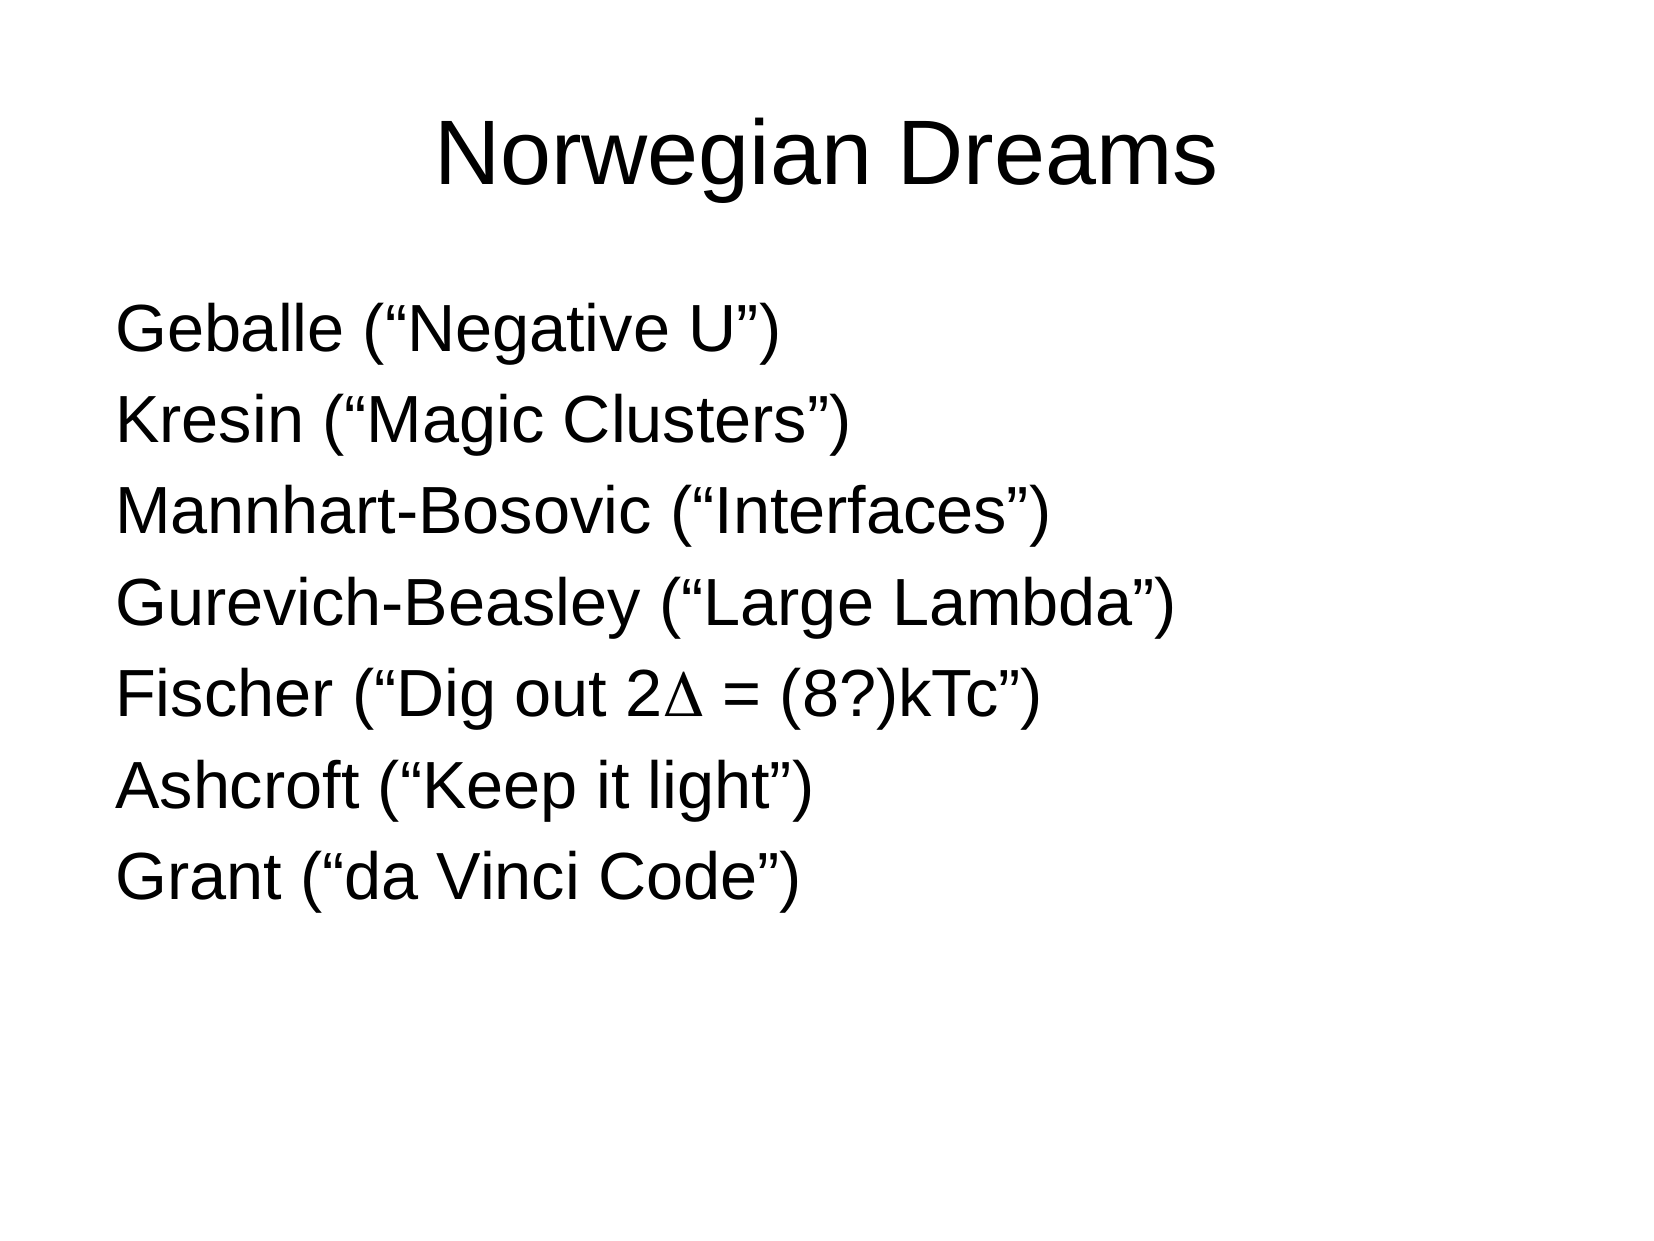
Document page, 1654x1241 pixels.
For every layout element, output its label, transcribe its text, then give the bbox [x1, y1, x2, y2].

title Norwegian Dreams [82, 49, 1571, 257]
list Geballe (“Negative U”) Kresin (“Magic Clusters”) Mannhart-Bosovic (“Interfaces”) Gurevich-Beasley (“Large Lambda”) Fischer (“Dig out 2 = (8?)kTc”) Ashcroft (“Keep it light”) Grant (“da Vinci Code”) [82, 282, 1571, 1241]
